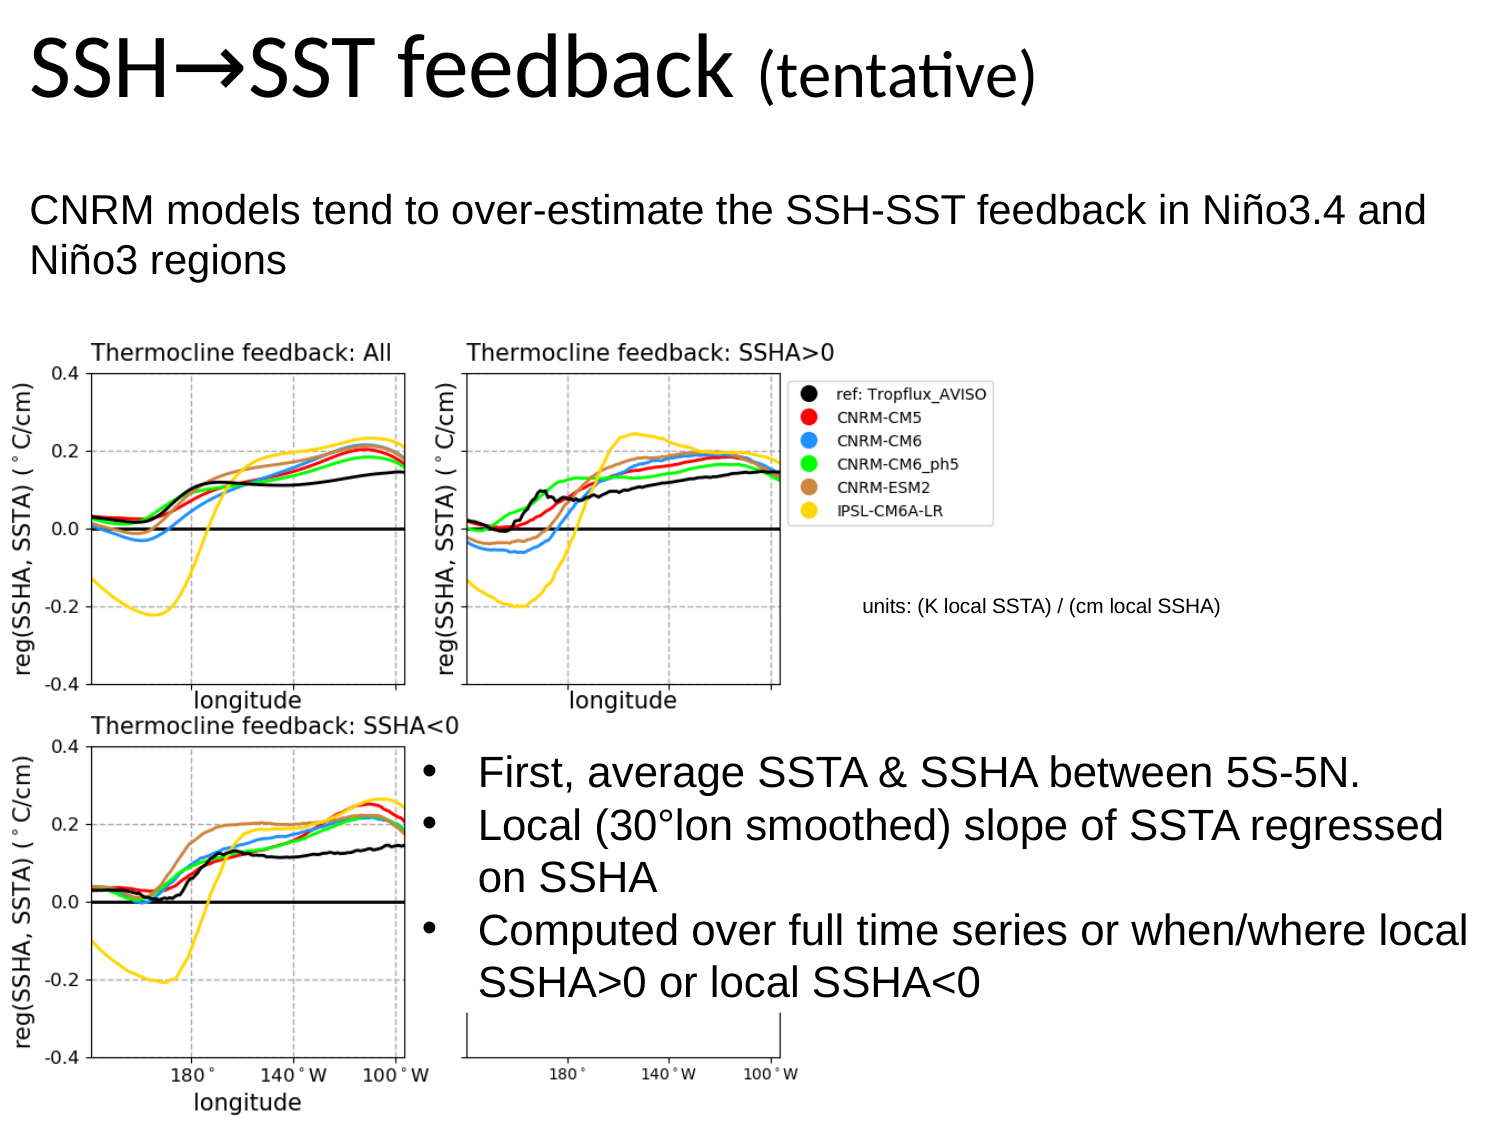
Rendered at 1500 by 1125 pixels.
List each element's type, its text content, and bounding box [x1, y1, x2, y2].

text_box units: (K local SSTA) / (cm local SSHA) [847, 587, 1236, 626]
text_box CNRM models tend to over-estimate the SSH-SST feedback in Niño3.4 and Niño3 regions [0, 177, 1500, 290]
picture [0, 332, 1004, 1125]
text_box SSH→SST feedback (tentative) [0, 0, 1500, 122]
text_box First, average SSTA & SSHA between 5S-5N. Local (30°lon smoothed) slope of SSTA regressed on SSHA Computed over full time series or when/where local SSHA>0 or local SSHA<0 [409, 738, 1500, 1013]
